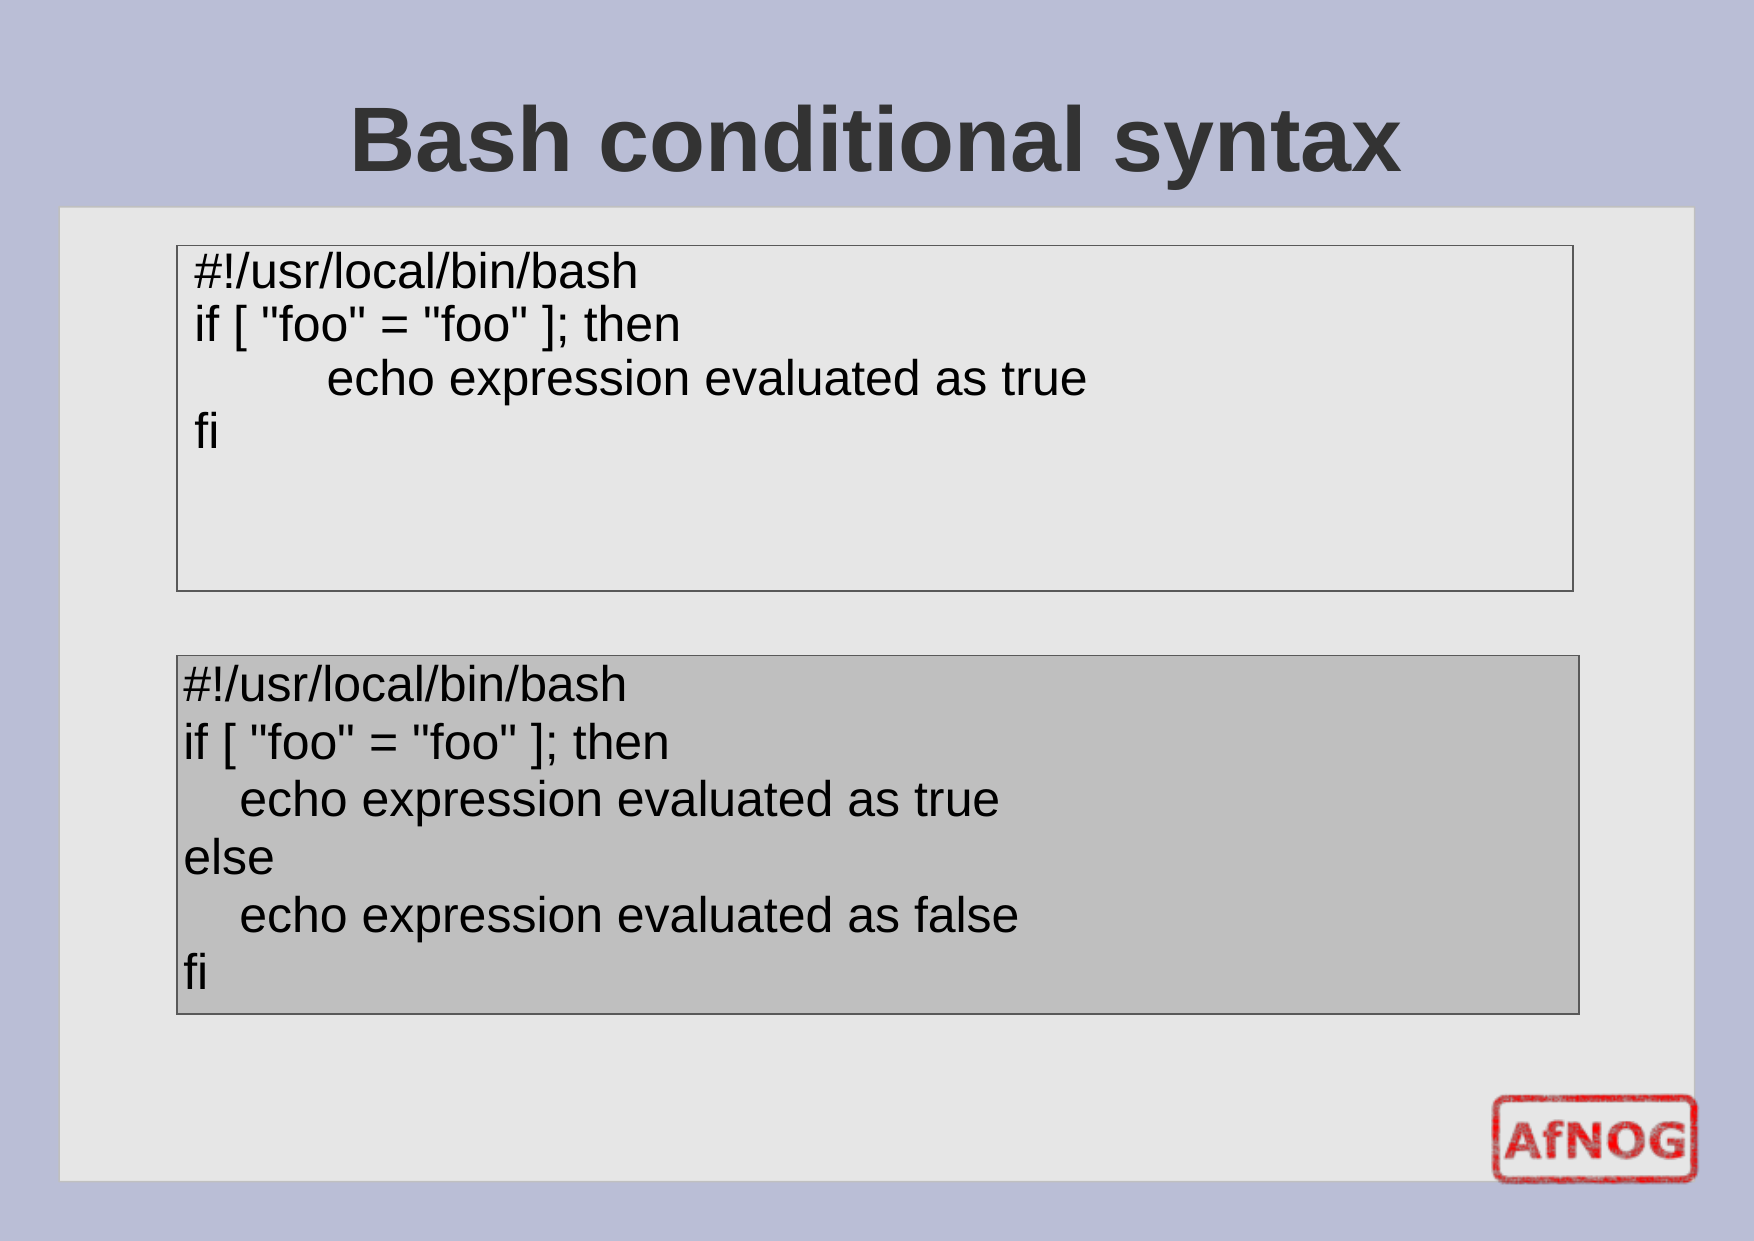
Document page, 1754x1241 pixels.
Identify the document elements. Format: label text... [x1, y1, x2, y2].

text_box [59, 246, 1695, 1182]
title Bash conditional syntax [59, 39, 1695, 246]
list #!/usr/local/bin/bash if [ "foo" = "foo" ]; then echo expression evaluated as true fi [176, 245, 1574, 591]
text_box #!/usr/local/bin/bash if [ "foo" = "foo" ]; then echo expression evaluated as true else echo expression evaluated as false fi [176, 655, 1579, 1014]
picture [1490, 1092, 1701, 1188]
